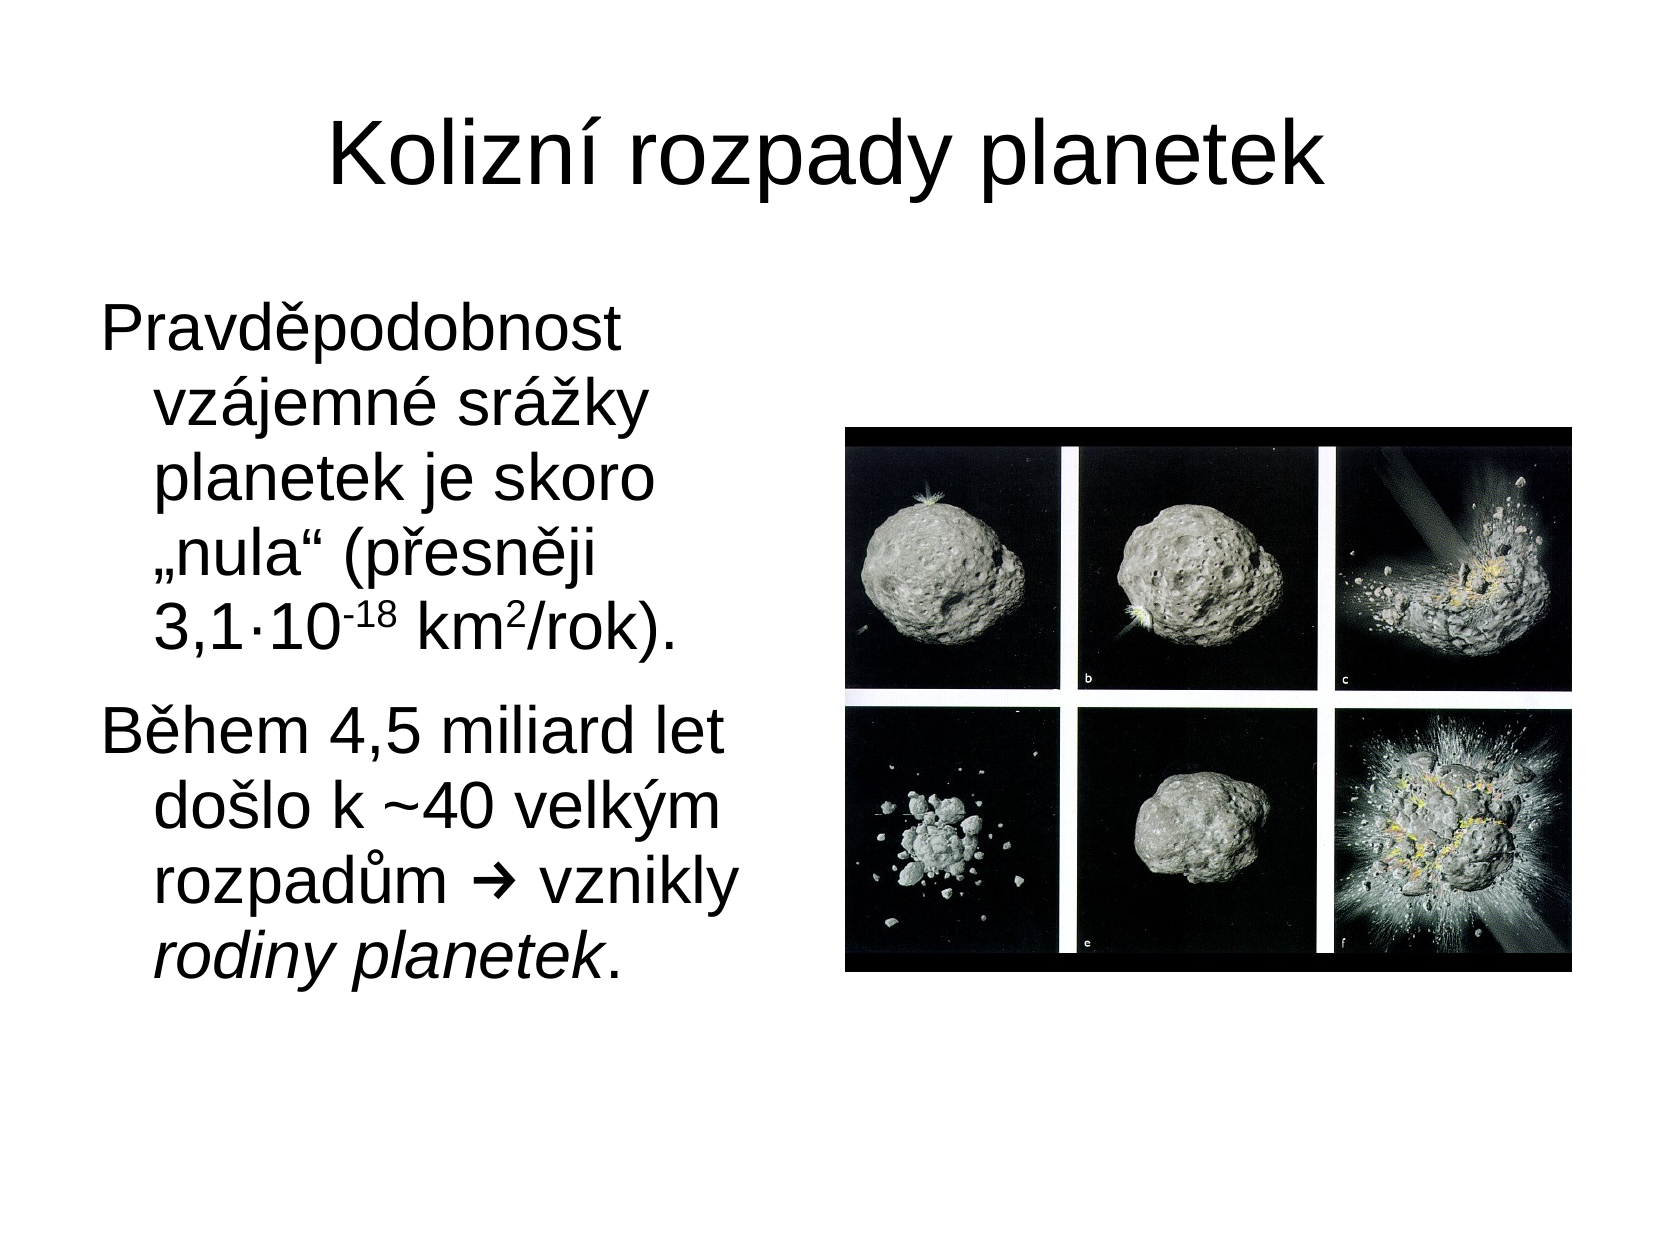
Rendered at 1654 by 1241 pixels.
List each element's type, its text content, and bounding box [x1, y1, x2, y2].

list Pravděpodobnost vzájemné srážky planetek je skoro „nula“ (přesněji 3,1·10-18 km2/rok). Během 4,5 miliard let došlo k ~40 velkým rozpadům → vznikly rodiny planetek. [82, 290, 809, 1109]
title Kolizní rozpady planetek [82, 49, 1571, 257]
picture [845, 427, 1572, 972]
